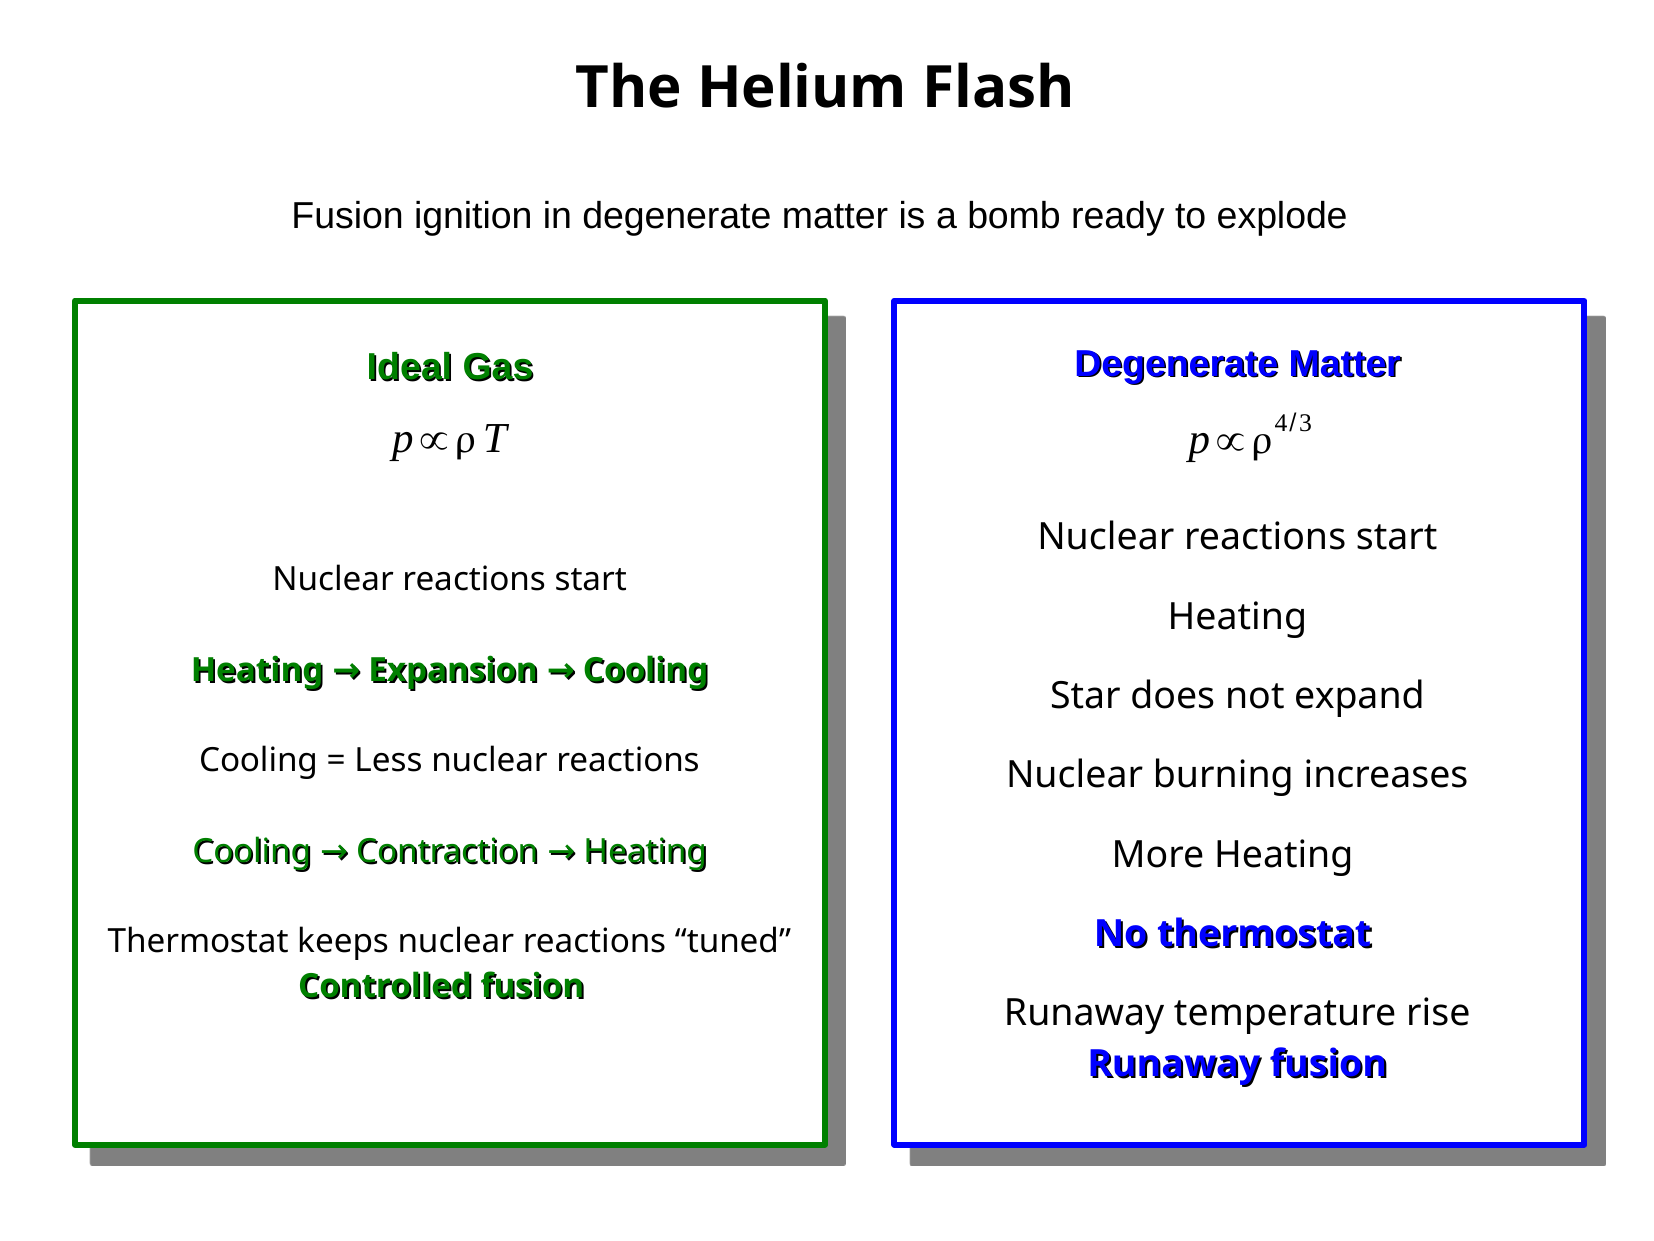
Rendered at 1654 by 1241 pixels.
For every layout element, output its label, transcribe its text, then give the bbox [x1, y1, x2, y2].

text_box [75, 329, 826, 338]
text_box Ideal Gas Nuclear reactions start Heating → Expansion → Cooling Cooling = Less nuclear reactions Cooling → Contraction → Heating Thermostat keeps nuclear reactions “tuned” Controlled fusion [37, 338, 863, 1163]
text_box Fusion ignition in degenerate matter is a bomb ready to explode [0, 187, 1651, 329]
text_box [894, 300, 1585, 1145]
text_box The Helium Flash [0, 37, 1651, 134]
chart [1171, 409, 1323, 467]
text_box Degenerate Matter Nuclear reactions start Heating Star does not expand Nuclear burning increases More Heating No thermostat Runaway temperature rise Runaway fusion [900, 334, 1576, 1108]
